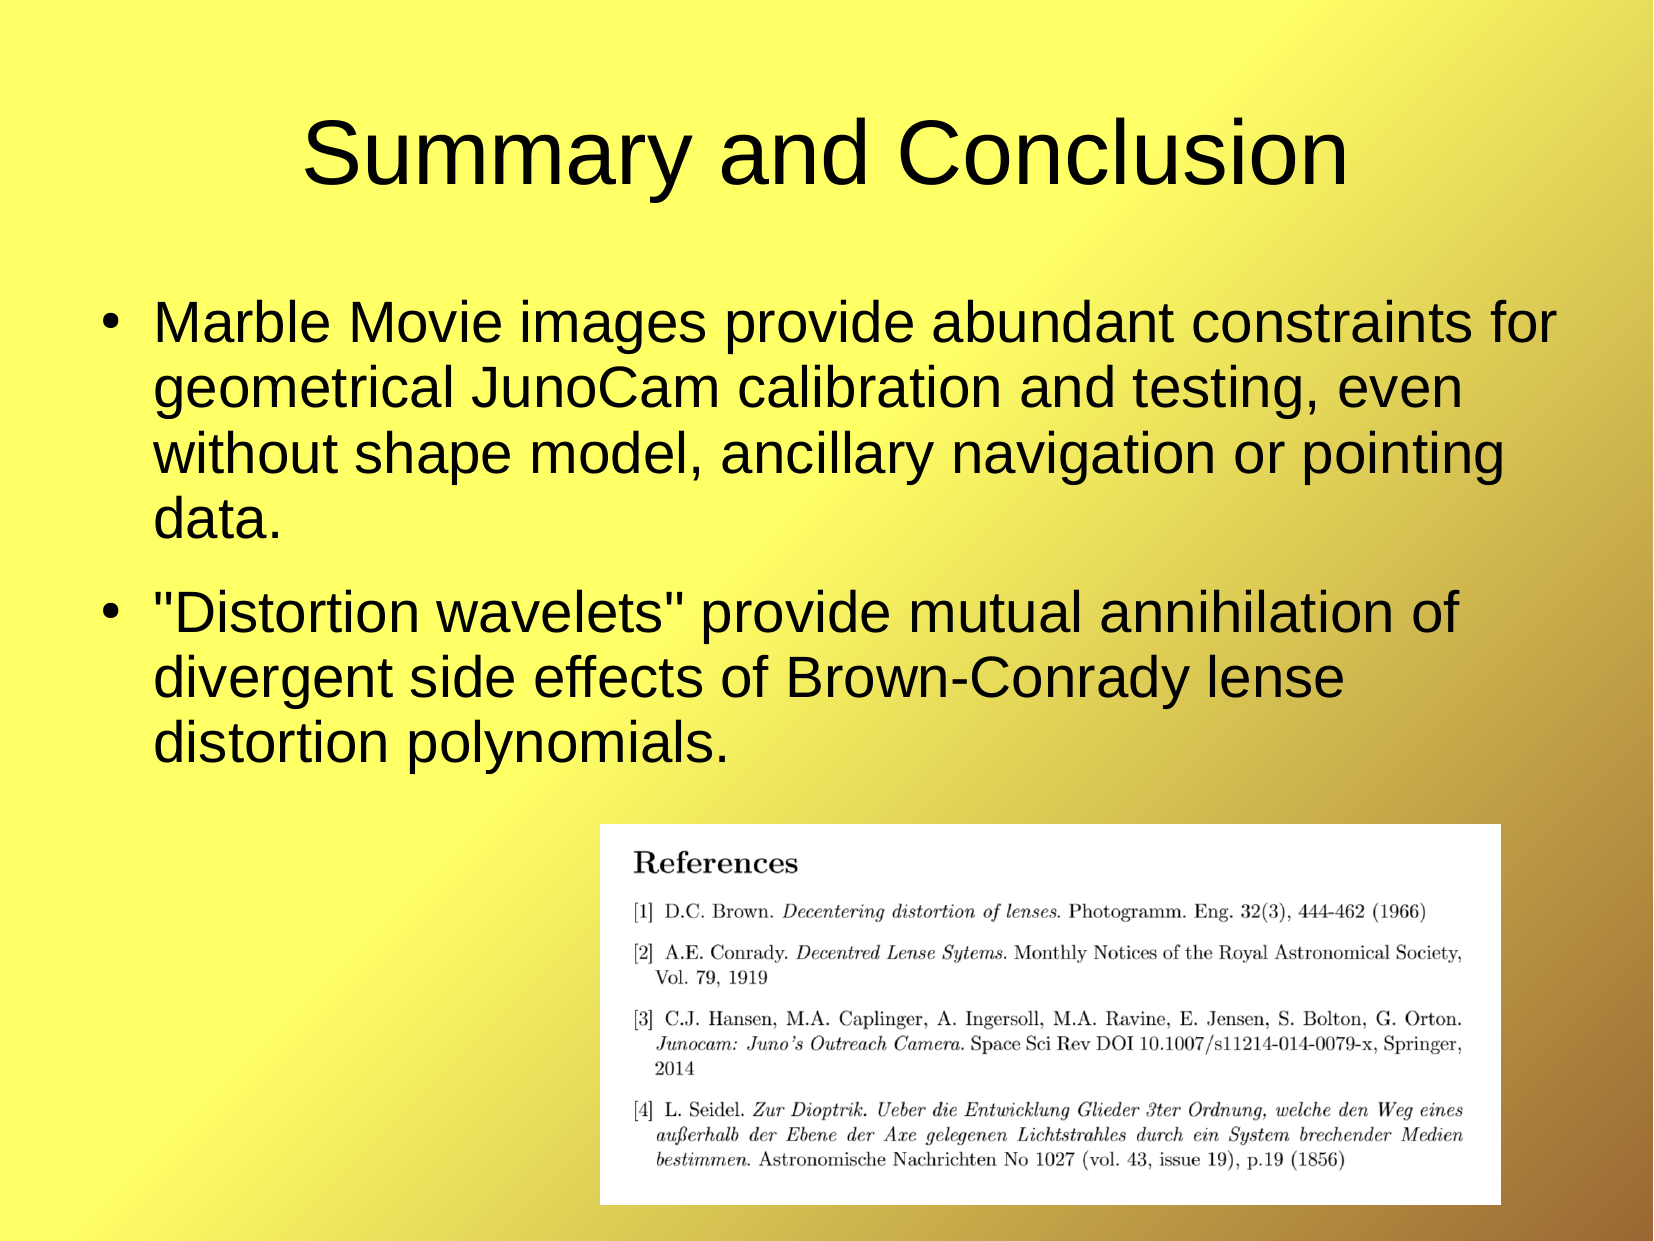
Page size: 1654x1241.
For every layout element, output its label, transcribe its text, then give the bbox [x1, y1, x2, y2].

list Marble Movie images provide abundant constraints for geometrical JunoCam calibration and testing, even without shape model, ancillary navigation or pointing data. "Distortion wavelets" provide mutual annihilation of divergent side effects of Brown-Conrady lense distortion polynomials. [82, 290, 1571, 827]
picture [600, 824, 1501, 1205]
title Summary and Conclusion [82, 49, 1571, 257]
